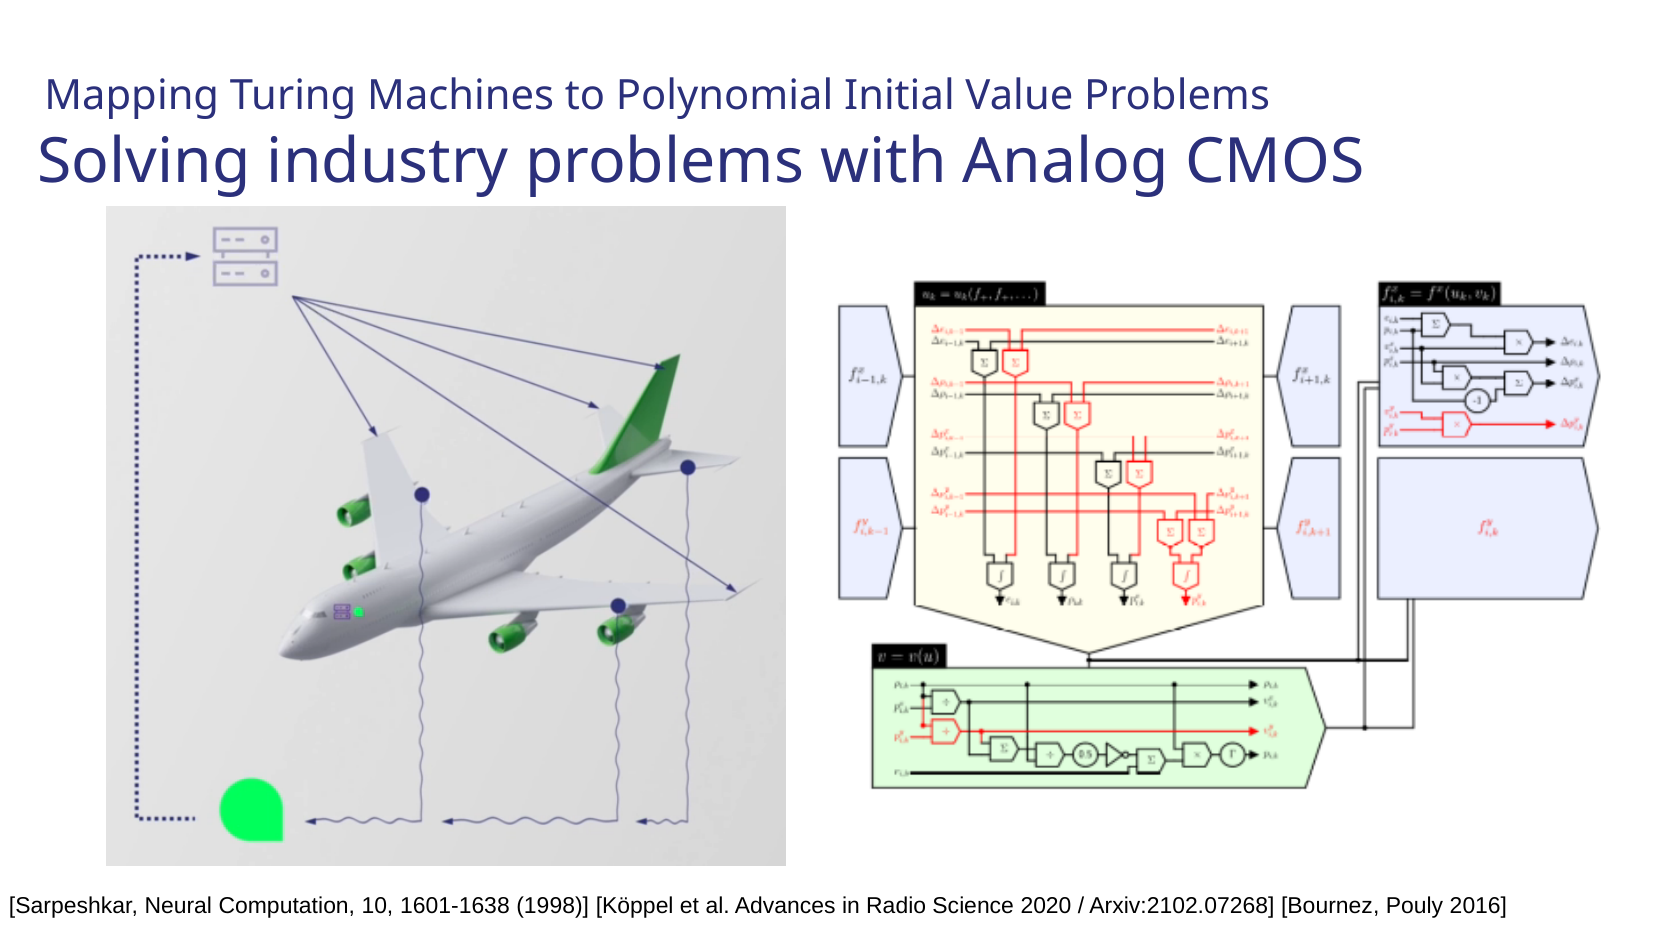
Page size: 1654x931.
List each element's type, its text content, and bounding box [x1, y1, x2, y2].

text_box Mapping Turing Machines to Polynomial Initial Value Problems [29, 57, 1654, 121]
picture [814, 267, 1636, 798]
picture [106, 206, 786, 866]
text_box [Sarpeshkar, Neural Computation, 10, 1601-1638 (1998)] [Köppel et al. Advances in Radio Science 2020 / Arxiv:2102.07268] [Bournez, Pouly 2016] [0, 885, 1524, 929]
title Solving industry problems with Analog CMOS [37, 90, 1441, 176]
